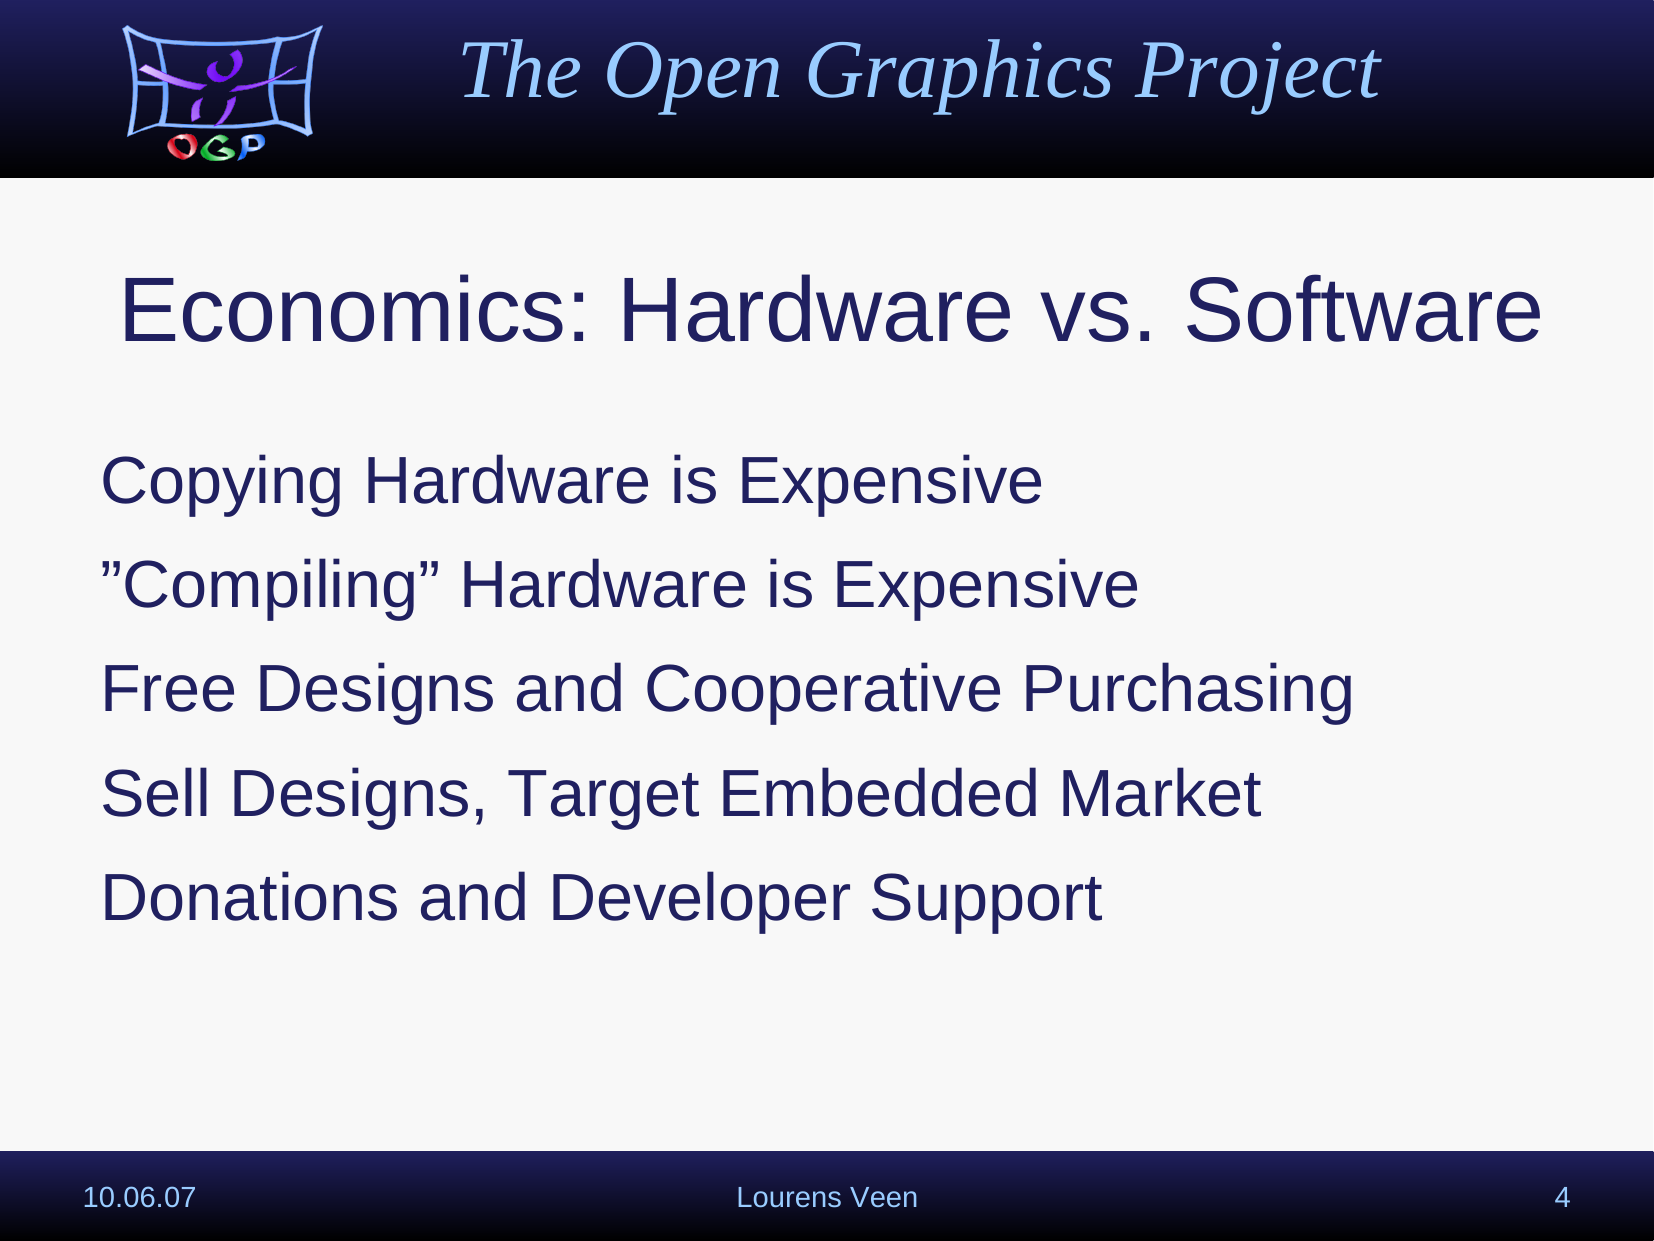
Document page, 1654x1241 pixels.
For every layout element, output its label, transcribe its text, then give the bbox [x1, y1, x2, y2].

picture [122, 25, 323, 161]
title Economics: Hardware vs. Software [88, 242, 1577, 379]
list Copying Hardware is Expensive ”Compiling” Hardware is Expensive Free Designs and Cooperative Purchasing Sell Designs, Target Embedded Market Donations and Developer Support [82, 442, 1571, 1109]
